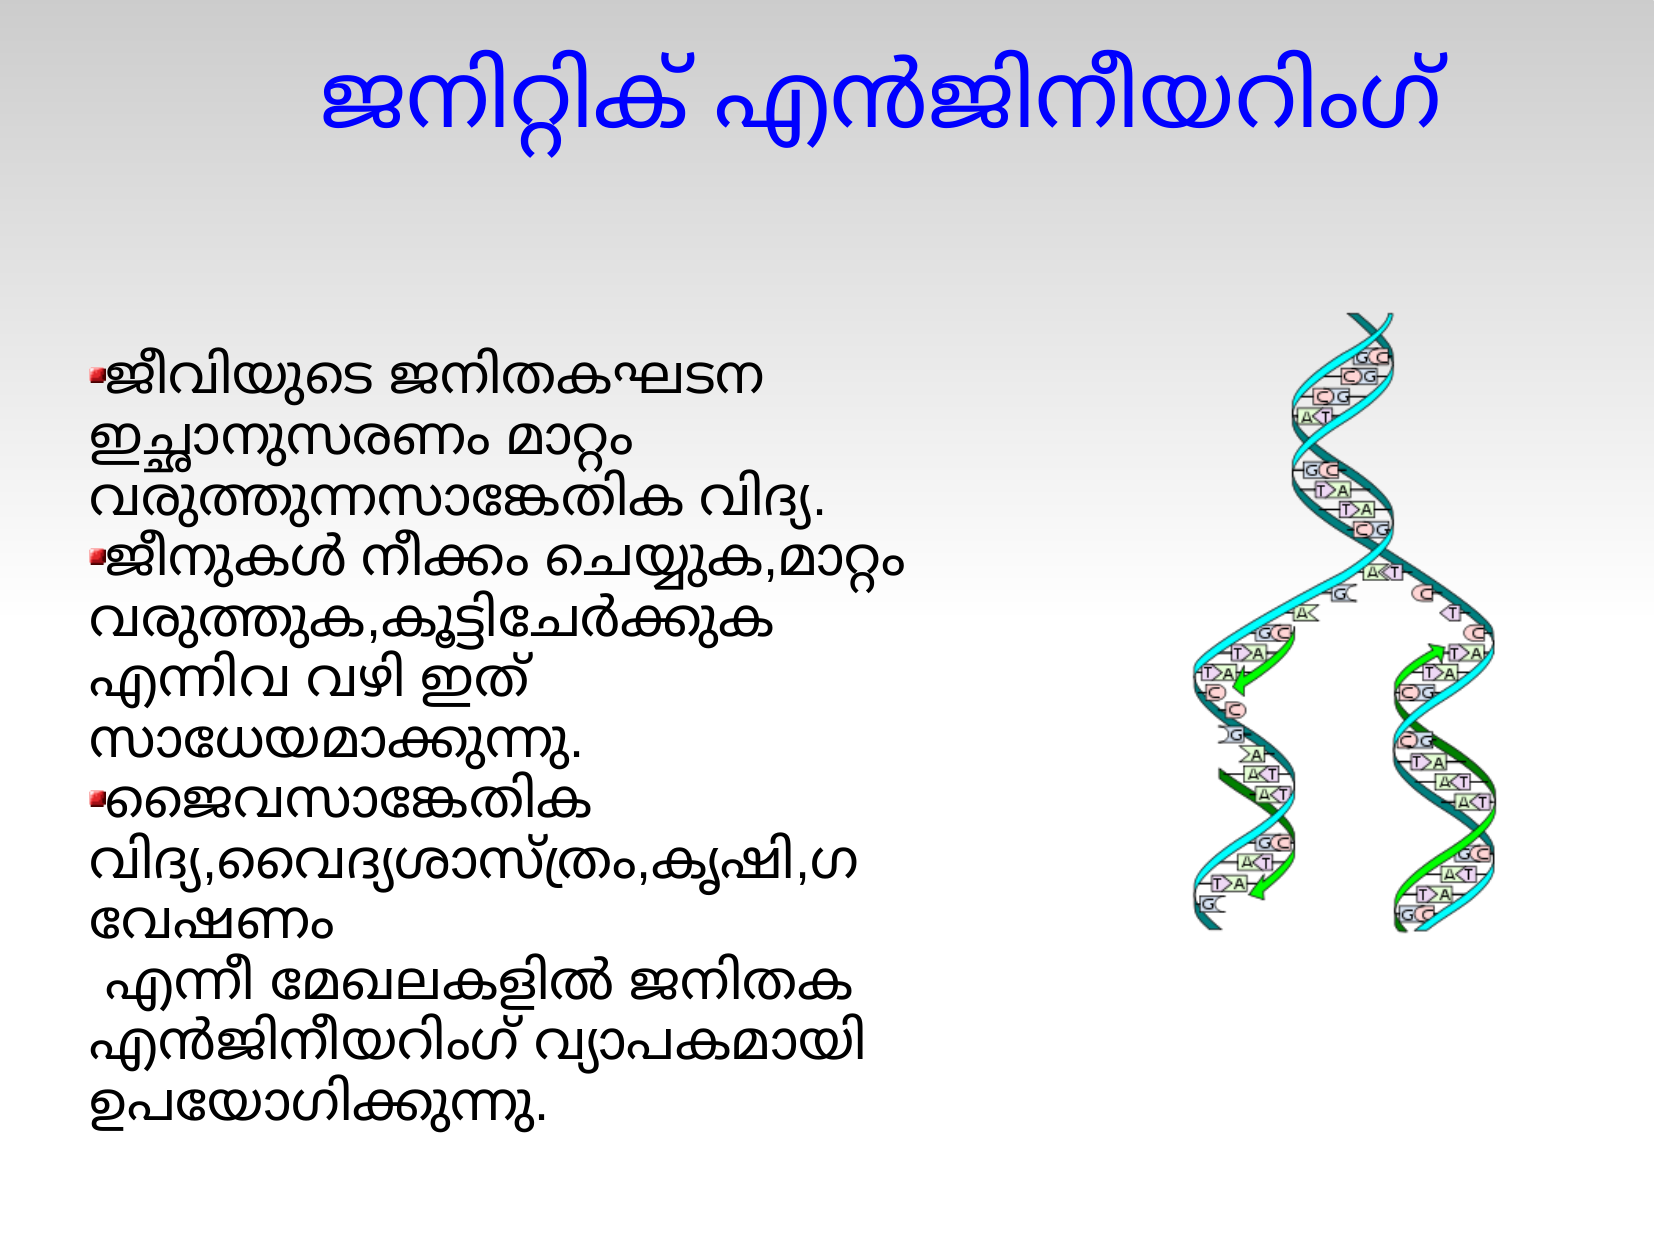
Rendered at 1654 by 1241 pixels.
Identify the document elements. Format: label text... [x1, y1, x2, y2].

picture [1187, 307, 1501, 938]
text_box ജനിറ്റിക് എന്‍ജിനീയറിംഗ് [187, 37, 1576, 155]
text_box ജീവിയുടെ ജനിതകഘടന ഇച്ഛാനുസരണം മാറ്റം വരുത്തുന്നസാങ്കേതിക വിദ്യ. ജീനുകള്‍ നീക്കം ചെയ്യുക,മാറ്റം വരുത്തുക,കൂട്ടിചേര്‍ക്കുക എന്നിവ വഴി ഇത് സാധേയമാക്കുന്നു. ജൈവസാങ്കേതിക വിദ്യ,വൈദ്യശാസ്ത്രം,കൃഷി,ഗവേഷണം എന്നീ മേഖലകളില്‍ ജനിതക എന്‍ജിനീയറിംഗ് വ്യാപകമായി ഉപയോഗിക്കുന്നു. [75, 337, 938, 1019]
